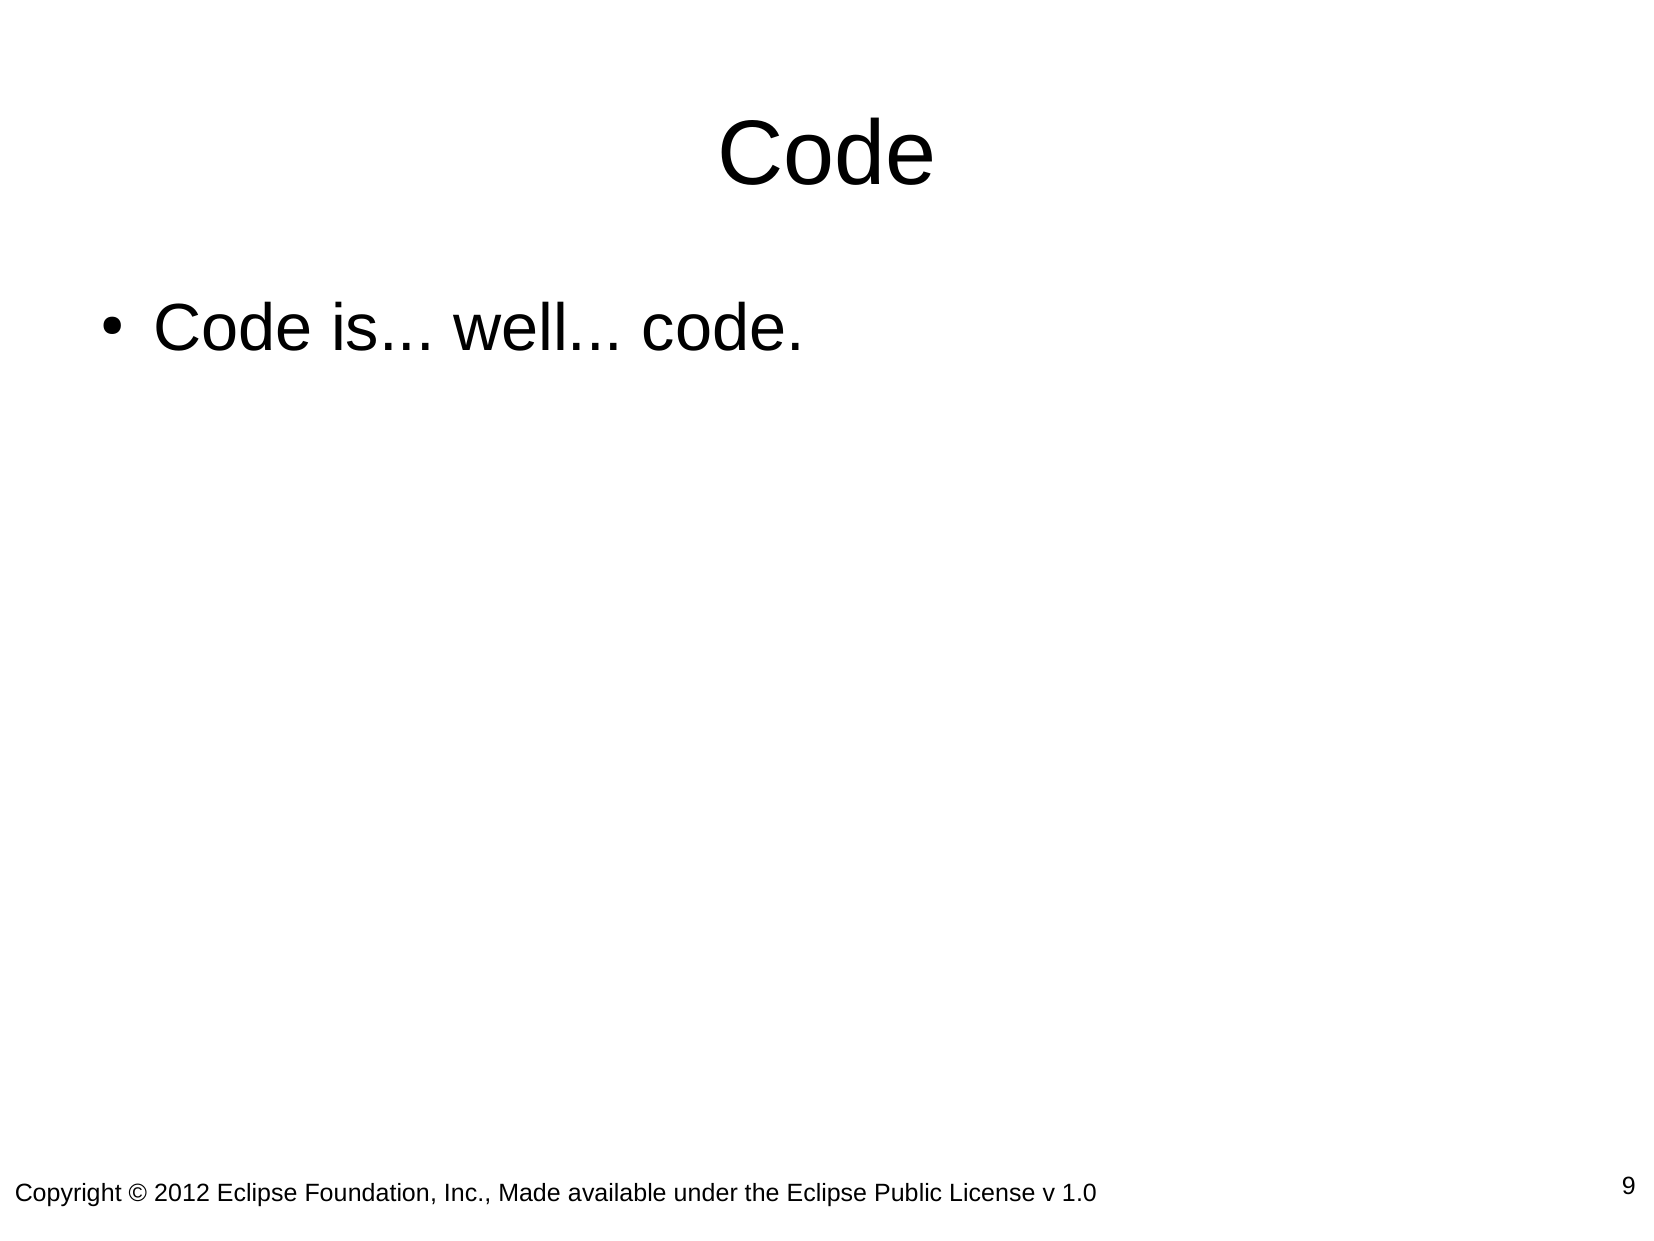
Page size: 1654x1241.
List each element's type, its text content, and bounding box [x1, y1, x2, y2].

title Code [82, 49, 1571, 257]
list Code is... well... code. [82, 290, 1571, 1109]
